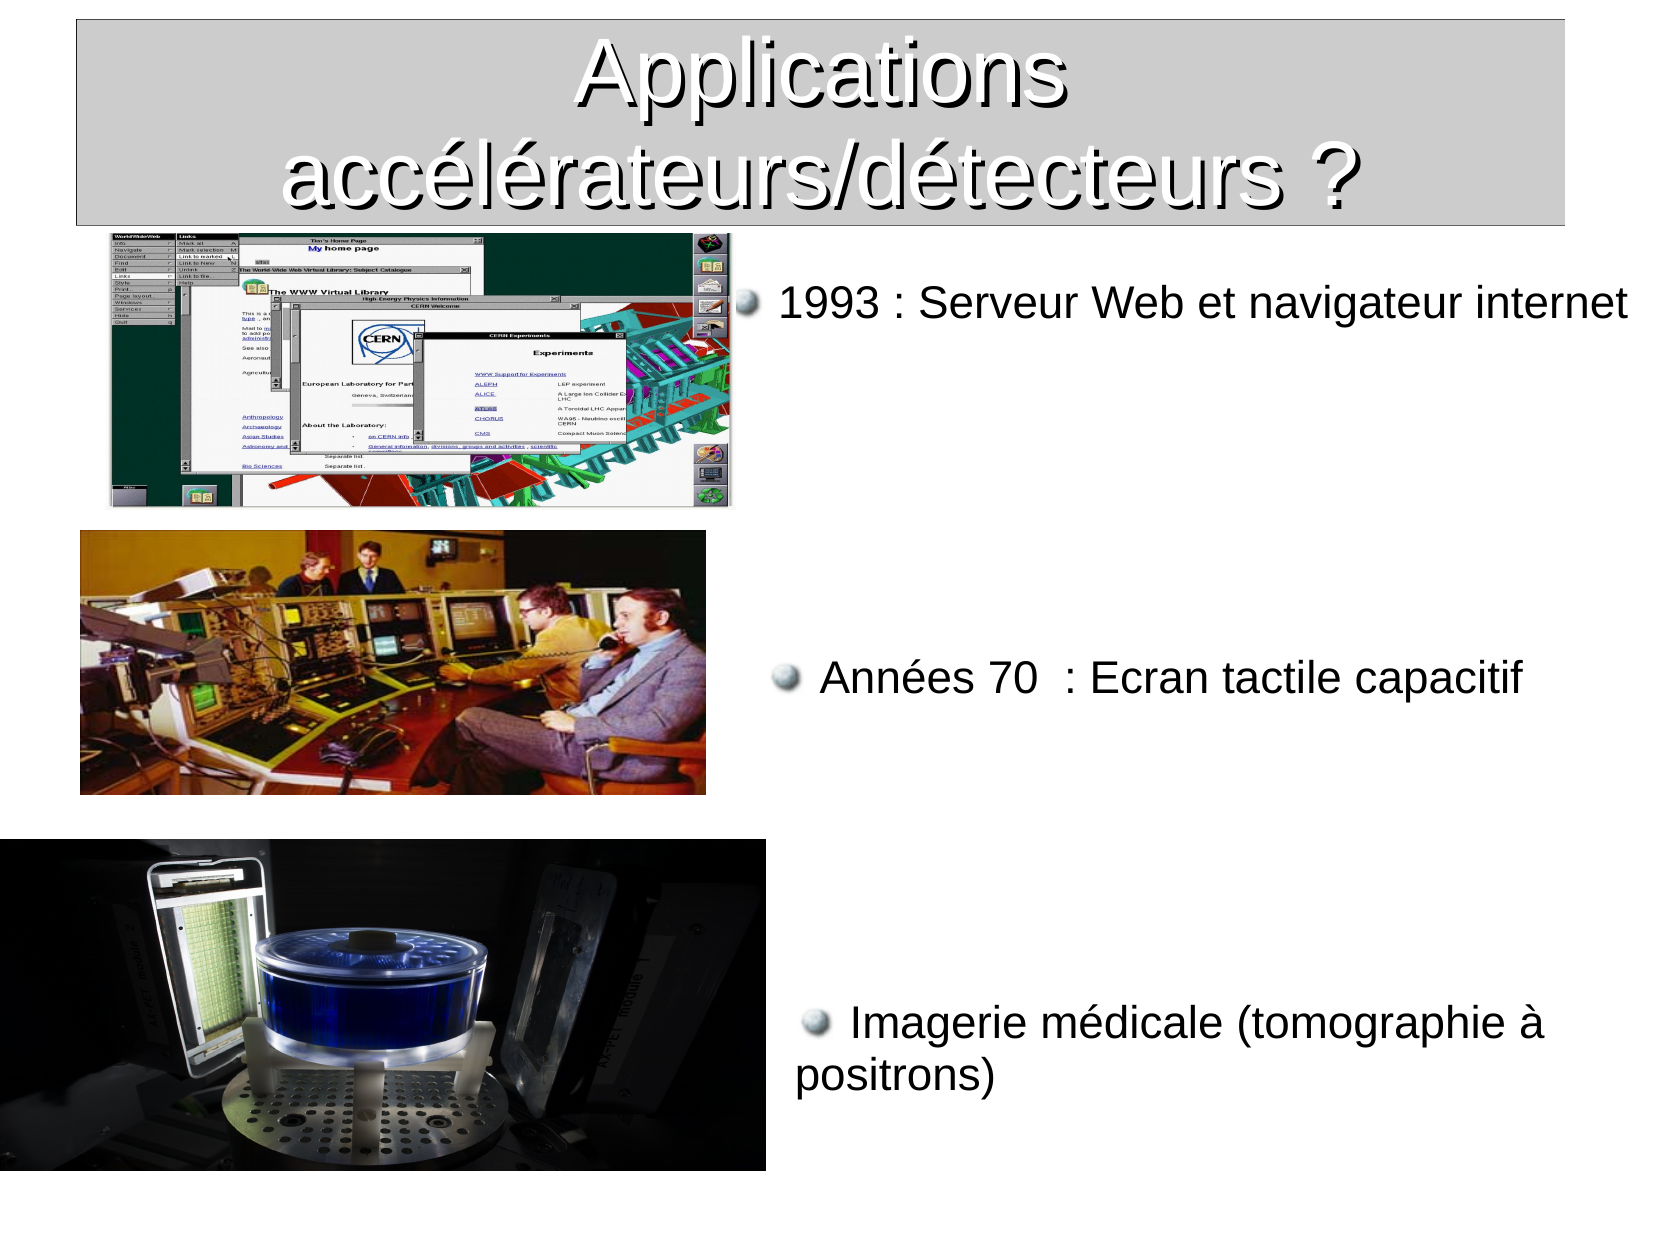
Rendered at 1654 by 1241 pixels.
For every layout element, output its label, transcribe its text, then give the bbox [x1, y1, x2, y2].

text_box Années 70 : Ecran tactile capacitif [750, 645, 1654, 781]
picture [80, 530, 706, 796]
text_box Imagerie médicale (tomographie à positrons) [780, 990, 1654, 1126]
text_box 1993 : Serveur Web et navigateur internet [736, 270, 1654, 337]
title Applications accélérateurs/détecteurs ? [76, 19, 1565, 226]
picture [105, 233, 736, 511]
picture [0, 839, 766, 1172]
